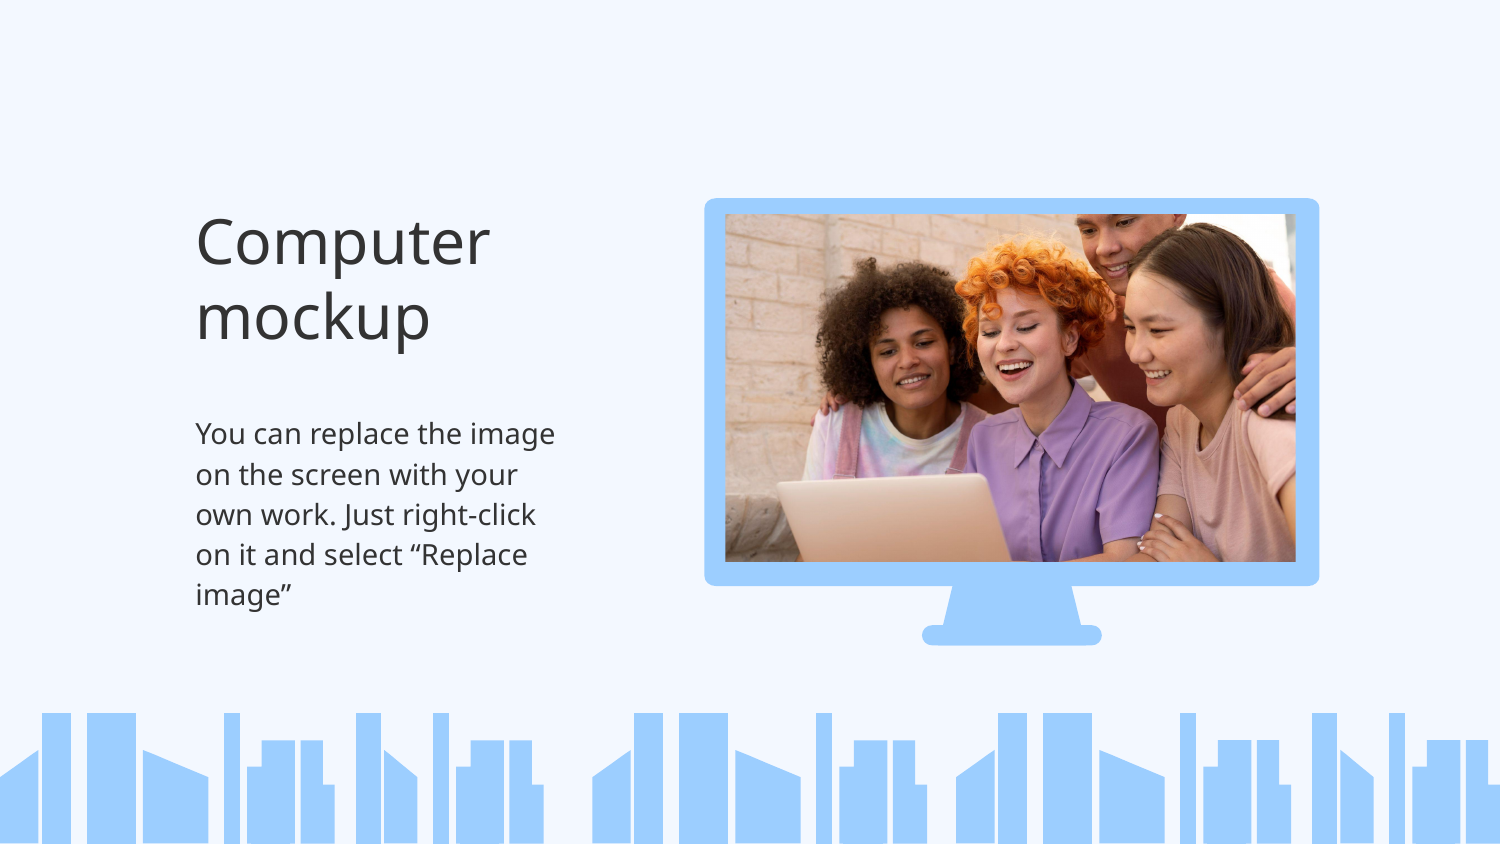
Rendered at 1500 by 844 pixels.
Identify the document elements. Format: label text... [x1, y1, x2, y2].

picture [725, 214, 1296, 562]
text_box [704, 198, 1320, 646]
title Computer mockup [180, 198, 593, 367]
subtitle You can replace the image on the screen with your own work. Just right-click on it and select “Replace image” [180, 395, 593, 599]
